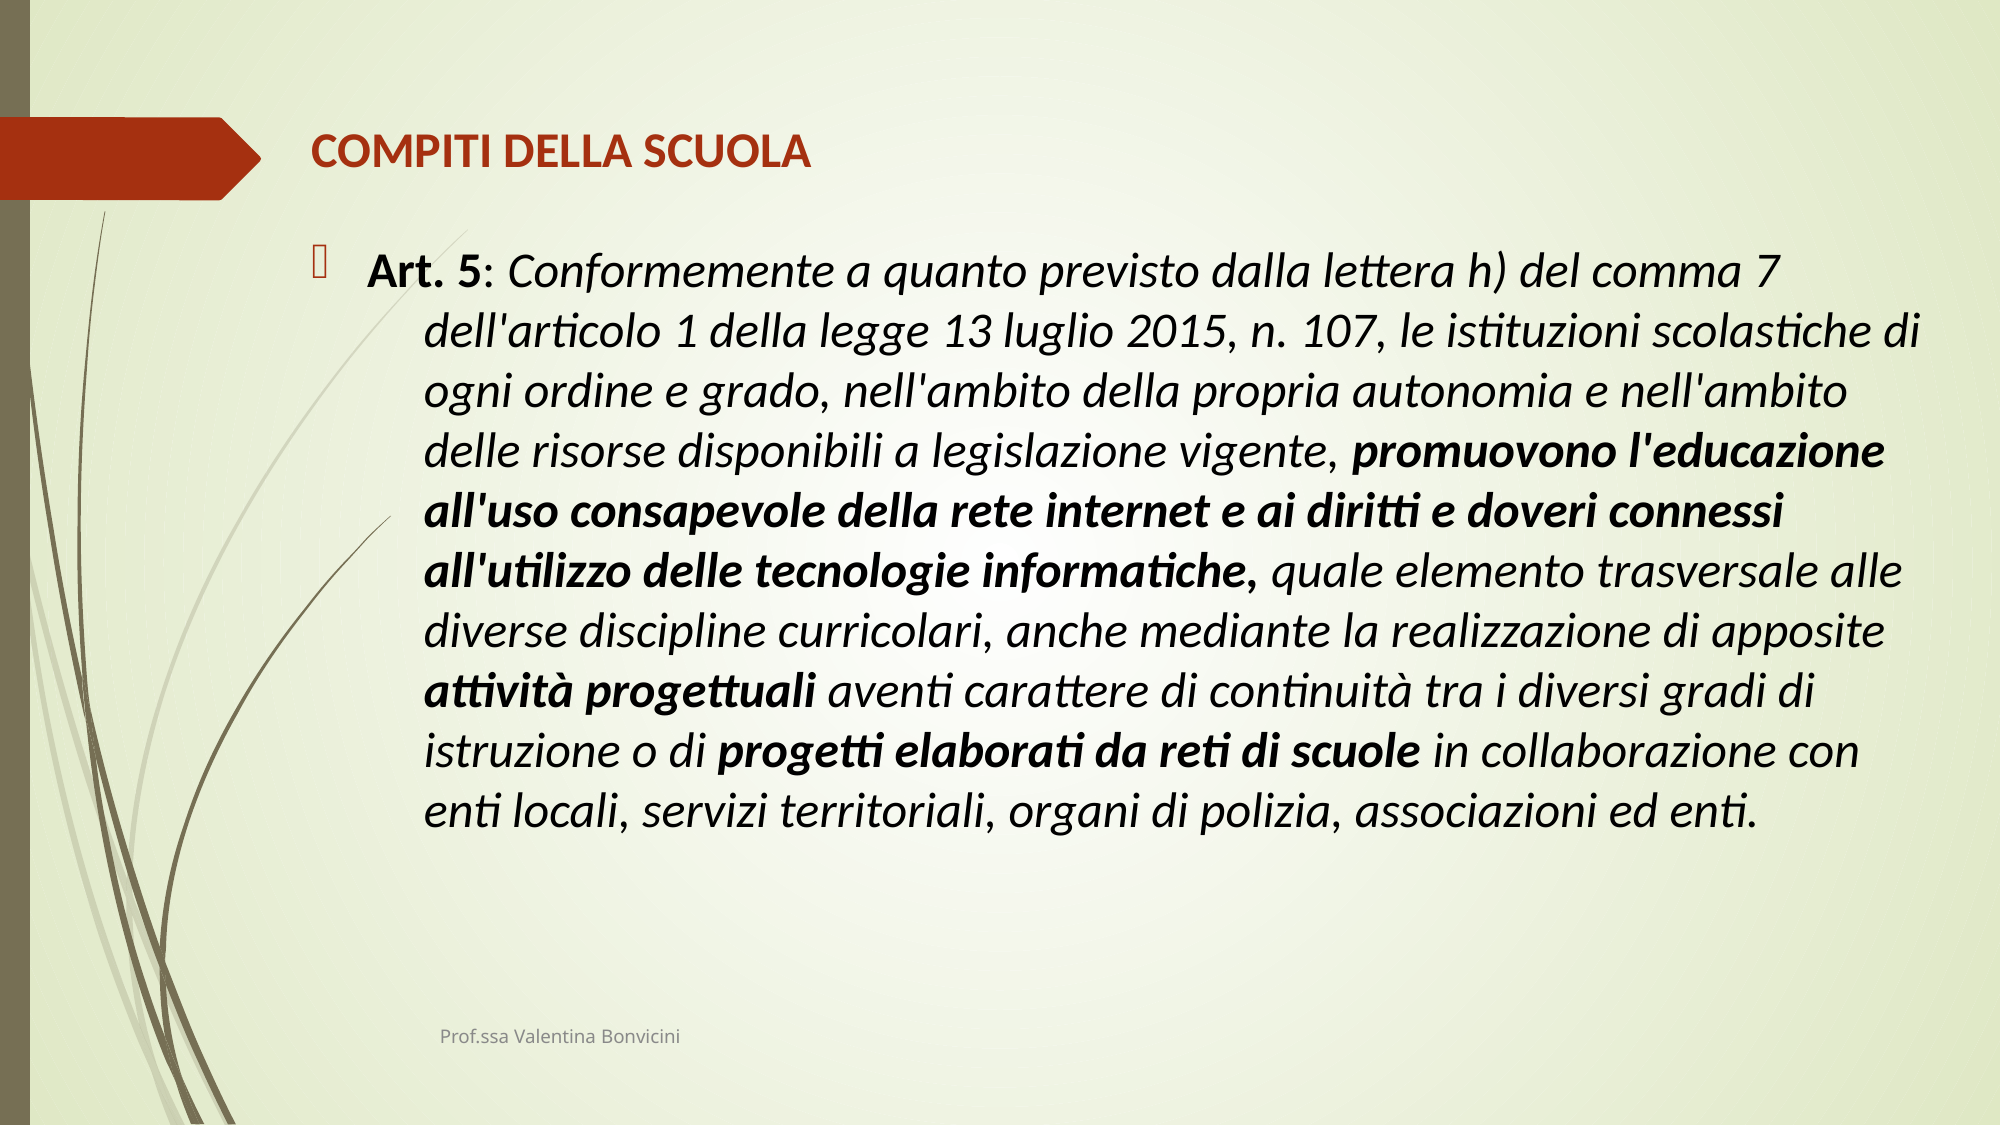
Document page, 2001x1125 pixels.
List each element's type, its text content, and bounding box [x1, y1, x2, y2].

list Art. 5: Conformemente a quanto previsto dalla lettera h) del comma 7 dell'articolo 1 della legge 13 luglio 2015, n. 107, le istituzioni scolastiche di ogni ordine e grado, nell'ambito della propria autonomia e nell'ambito delle risorse disponibili a legislazione vigente, promuovono l'educazione all'uso consapevole della rete internet e ai diritti e doveri connessi all'utilizzo delle tecnologie informatiche, quale elemento trasversale alle diverse discipline curricolari, anche mediante la realizzazione di apposite attività progettuali aventi carattere di continuità tra i diversi gradi di istruzione o di progetti elaborati da reti di scuole in collaborazione con enti locali, servizi territoriali, organi di polizia, associazioni ed enti. [296, 229, 1943, 1074]
title COMPITI DELLA SCUOLA [296, 109, 1888, 229]
text_box Prof.ssa Valentina Bonvicini [424, 1006, 1675, 1067]
